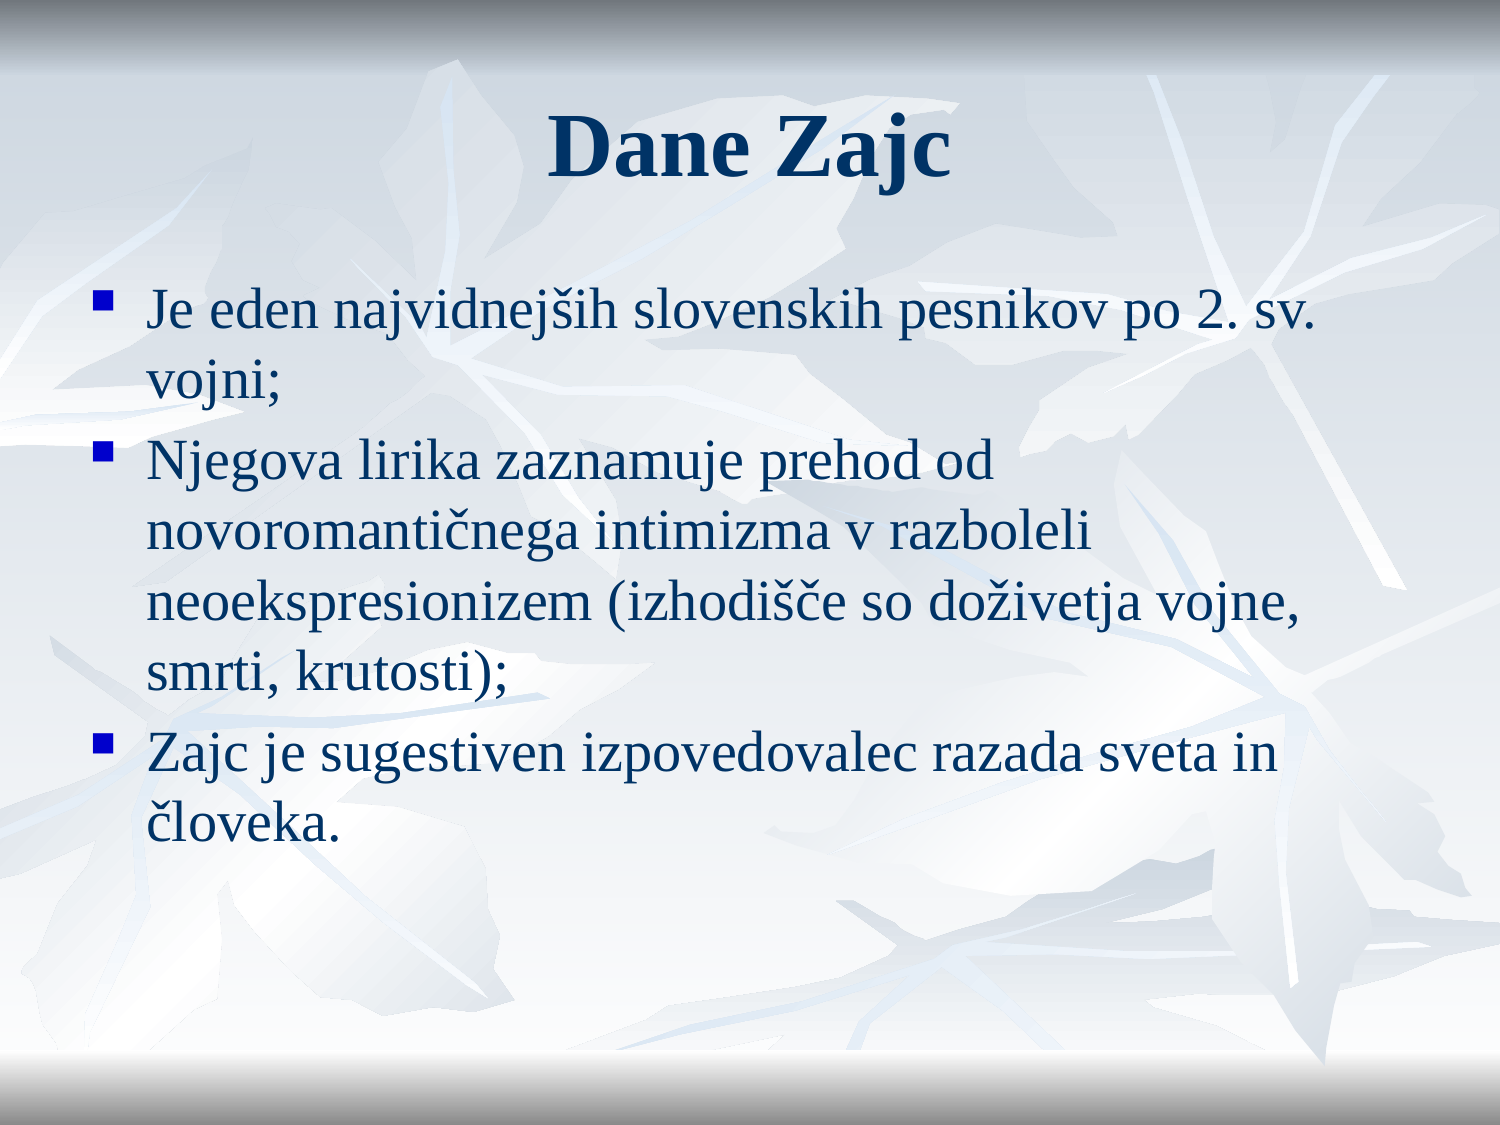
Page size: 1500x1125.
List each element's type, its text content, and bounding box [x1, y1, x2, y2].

list Je eden najvidnejših slovenskih pesnikov po 2. sv. vojni; Njegova lirika zaznamuje prehod od novoromantičnega intimizma v razboleli neoekspresionizem (izhodišče so doživetja vojne, smrti, krutosti); Zajc je sugestiven izpovedovalec razada sveta in človeka. [75, 262, 1425, 1006]
title Dane Zajc [75, 45, 1425, 234]
